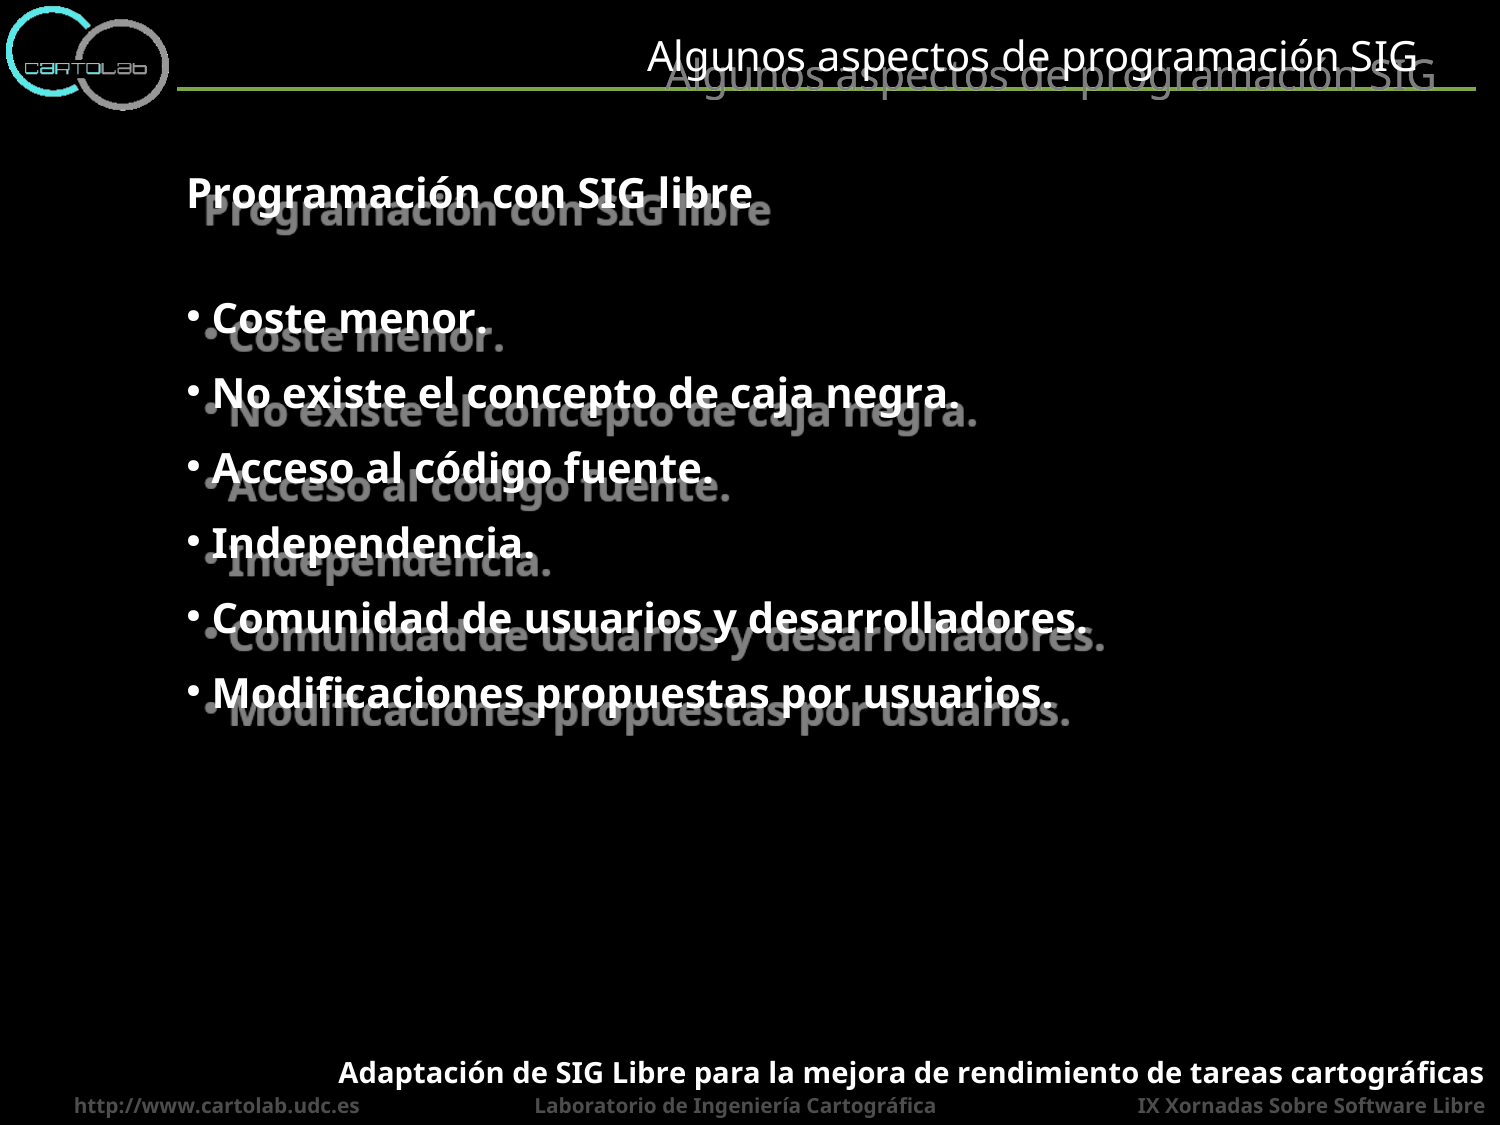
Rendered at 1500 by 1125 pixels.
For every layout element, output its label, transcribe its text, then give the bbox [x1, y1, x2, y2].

text_box Programación con SIG libre Coste menor. No existe el concepto de caja negra. Acceso al código fuente. Independencia. Comunidad de usuarios y desarrolladores. Modificaciones propuestas por usuarios. [171, 159, 1441, 916]
text_box Algunos aspectos de programación SIG [632, 22, 1487, 88]
